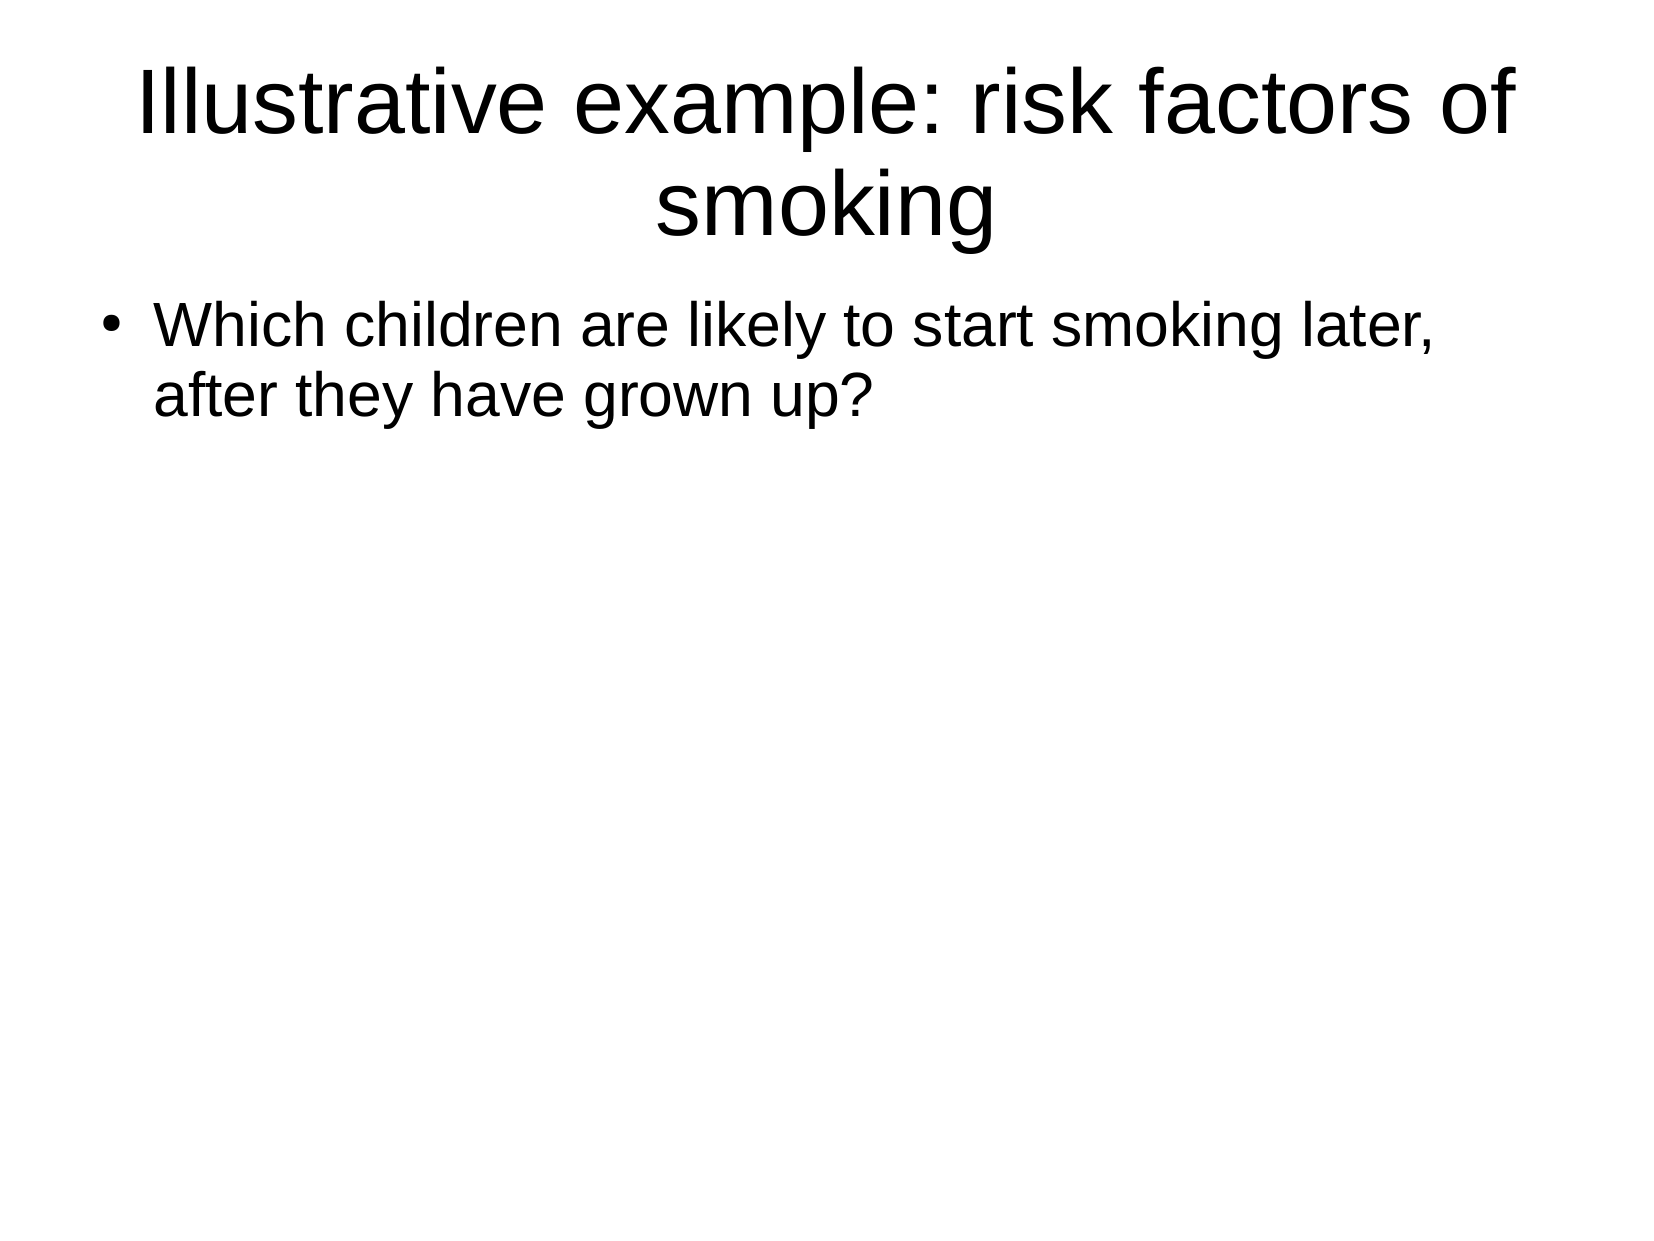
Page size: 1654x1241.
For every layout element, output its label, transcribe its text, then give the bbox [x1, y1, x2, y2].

title Illustrative example: risk factors of smoking [82, 49, 1571, 257]
list Which children are likely to start smoking later, after they have grown up? [82, 290, 1571, 1109]
